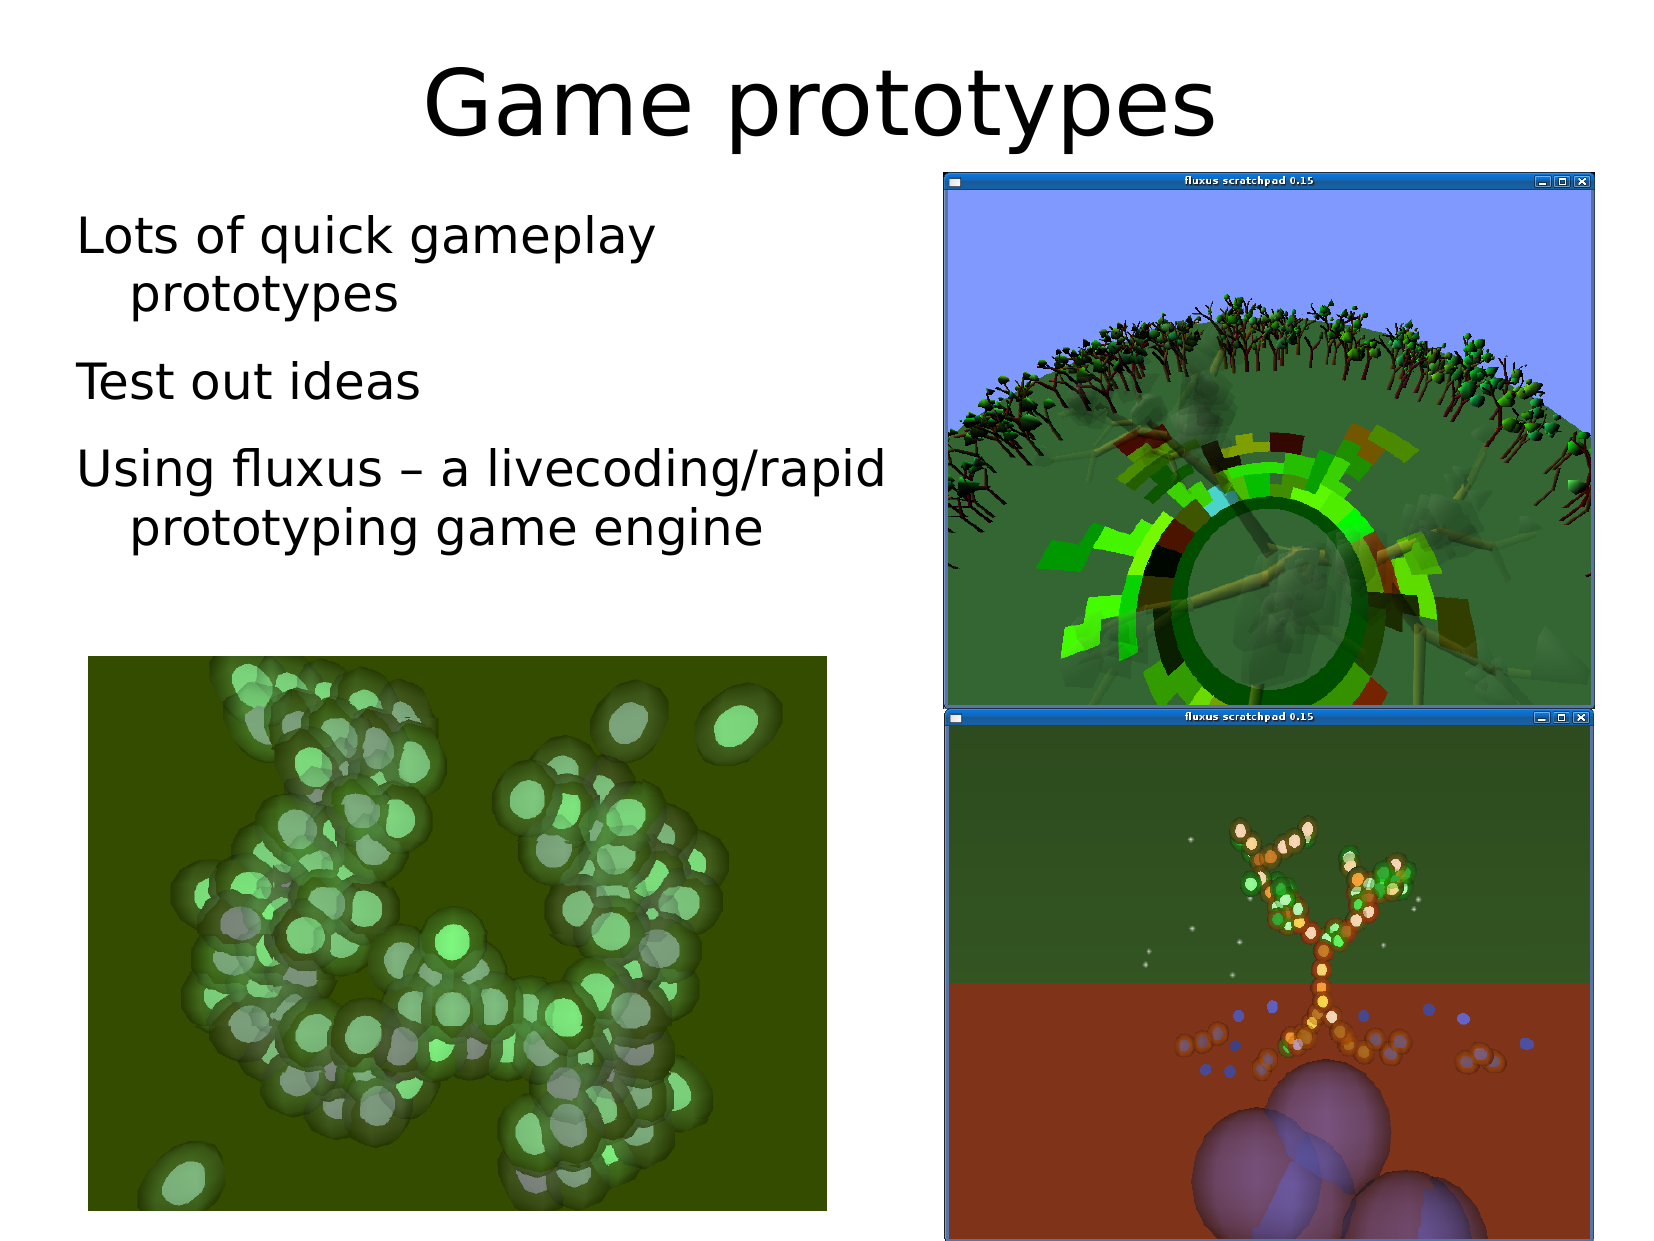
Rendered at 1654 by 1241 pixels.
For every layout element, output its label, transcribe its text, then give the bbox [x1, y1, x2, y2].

title Game prototypes [76, 0, 1565, 208]
picture [88, 656, 827, 1211]
picture [943, 172, 1595, 1241]
list Lots of quick gameplay prototypes Test out ideas Using fluxus – a livecoding/rapid prototyping game engine [59, 206, 916, 709]
